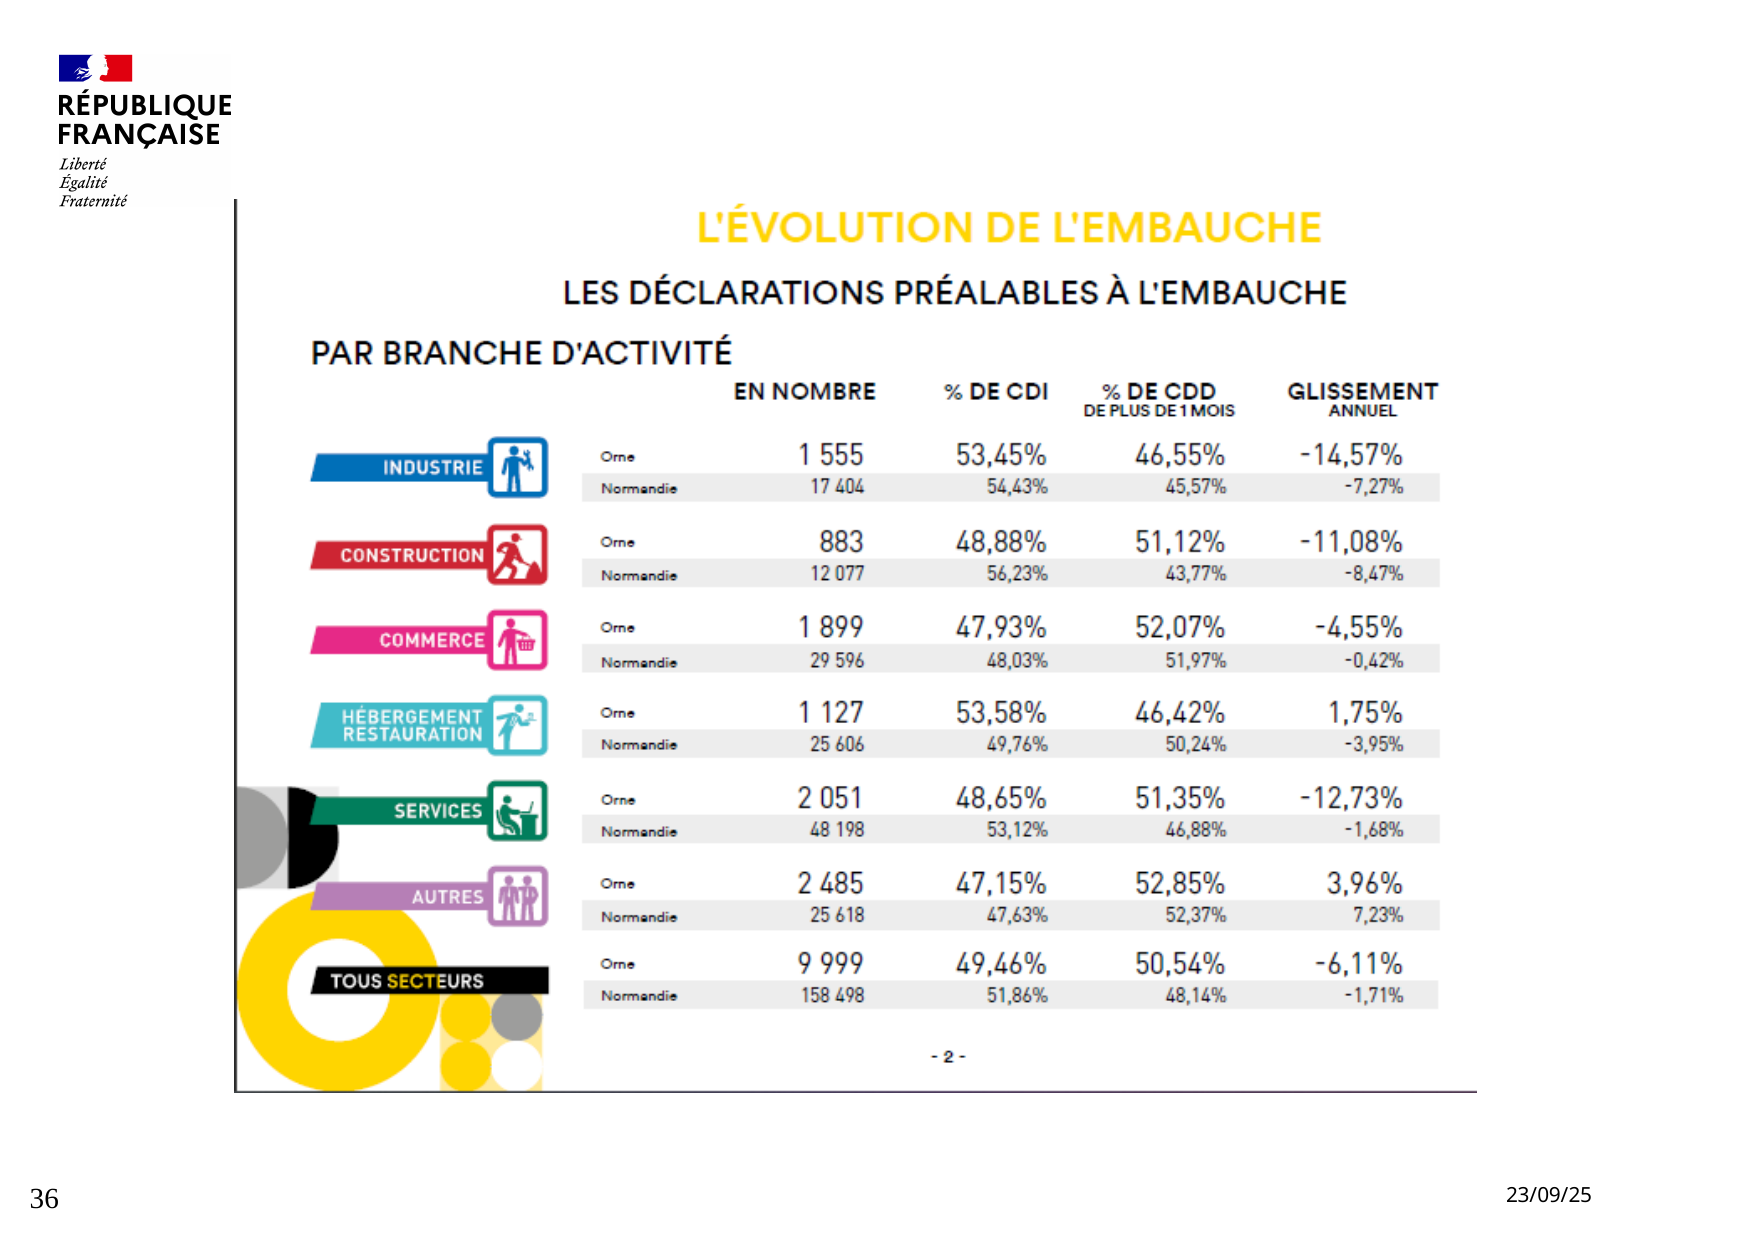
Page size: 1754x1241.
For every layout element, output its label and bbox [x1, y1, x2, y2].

picture [234, 199, 1477, 1093]
text_box [29, 1179, 173, 1211]
